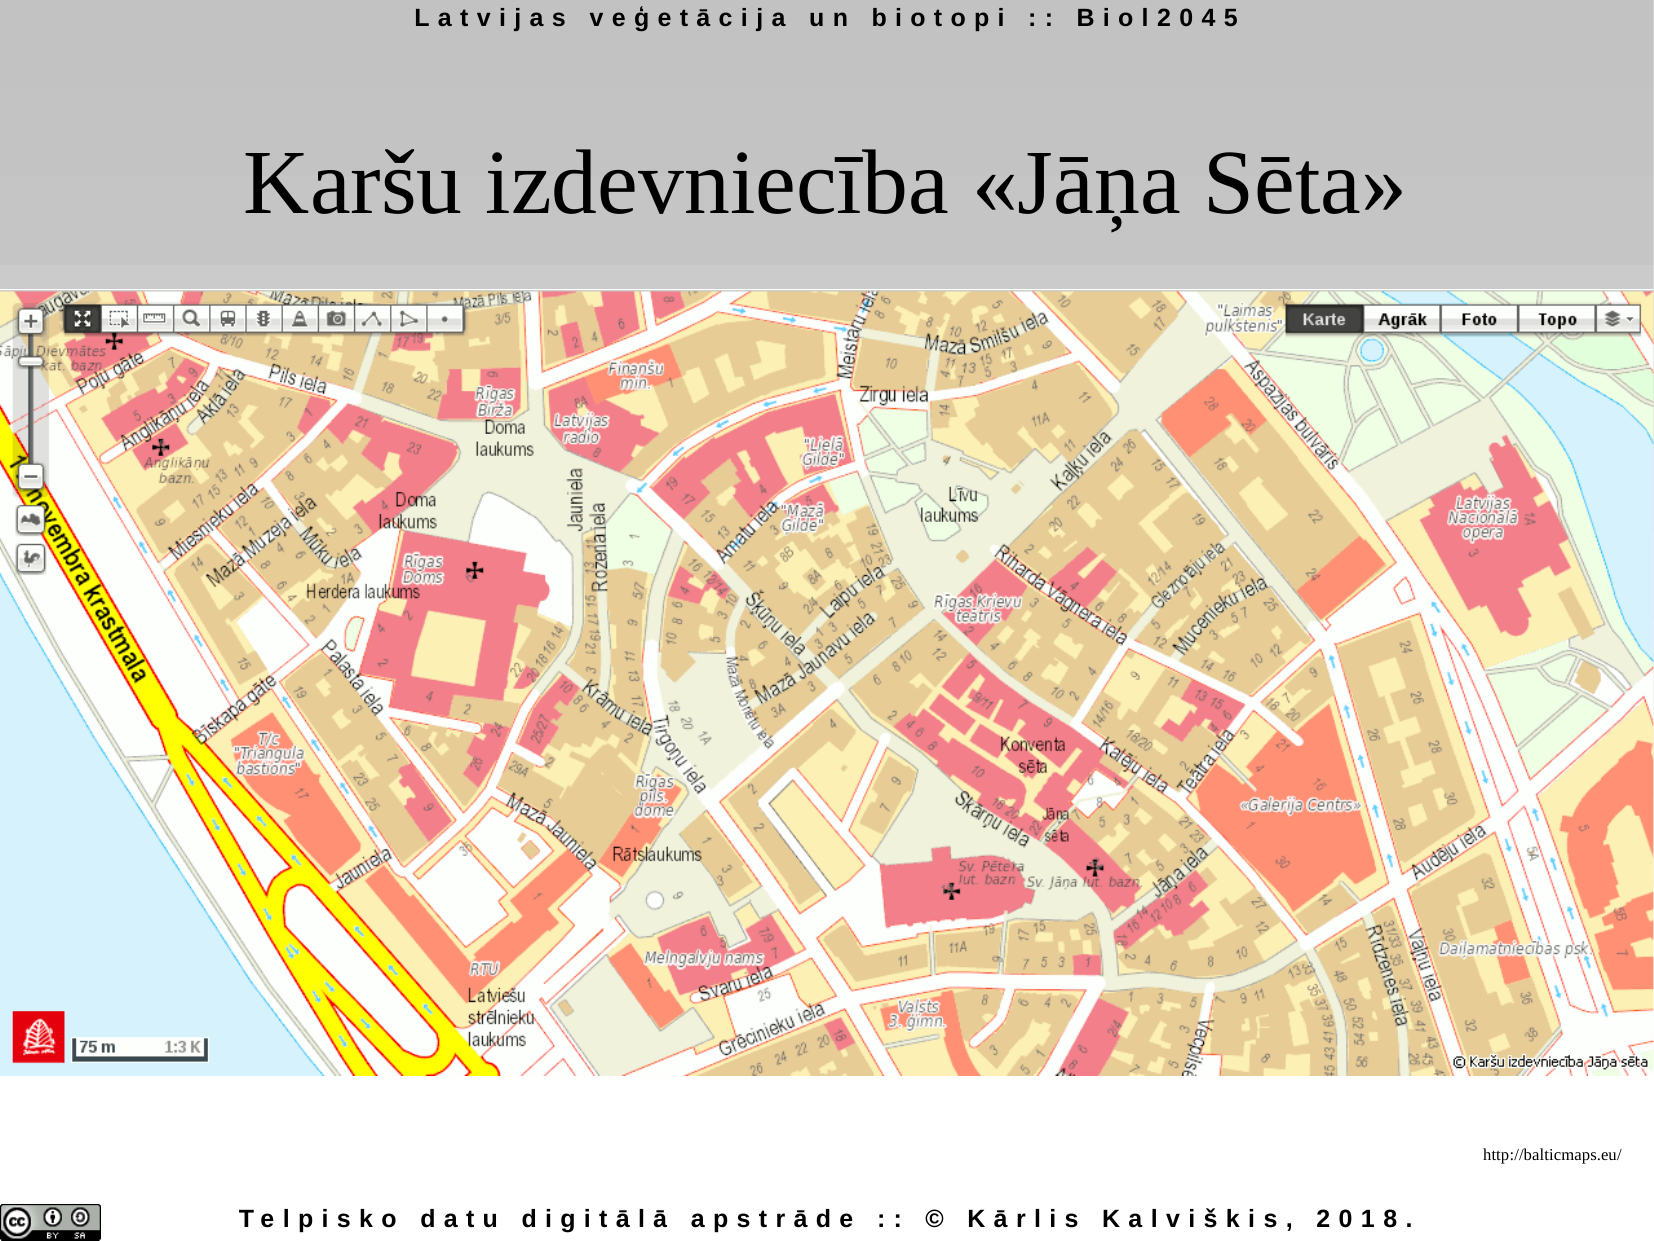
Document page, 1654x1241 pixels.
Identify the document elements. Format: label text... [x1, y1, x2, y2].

title Karšu izdevniecība «Jāņa Sēta» [29, 49, 1625, 289]
text_box http://balticmaps.eu/ [1483, 1144, 1623, 1164]
picture [0, 0, 1654, 1241]
